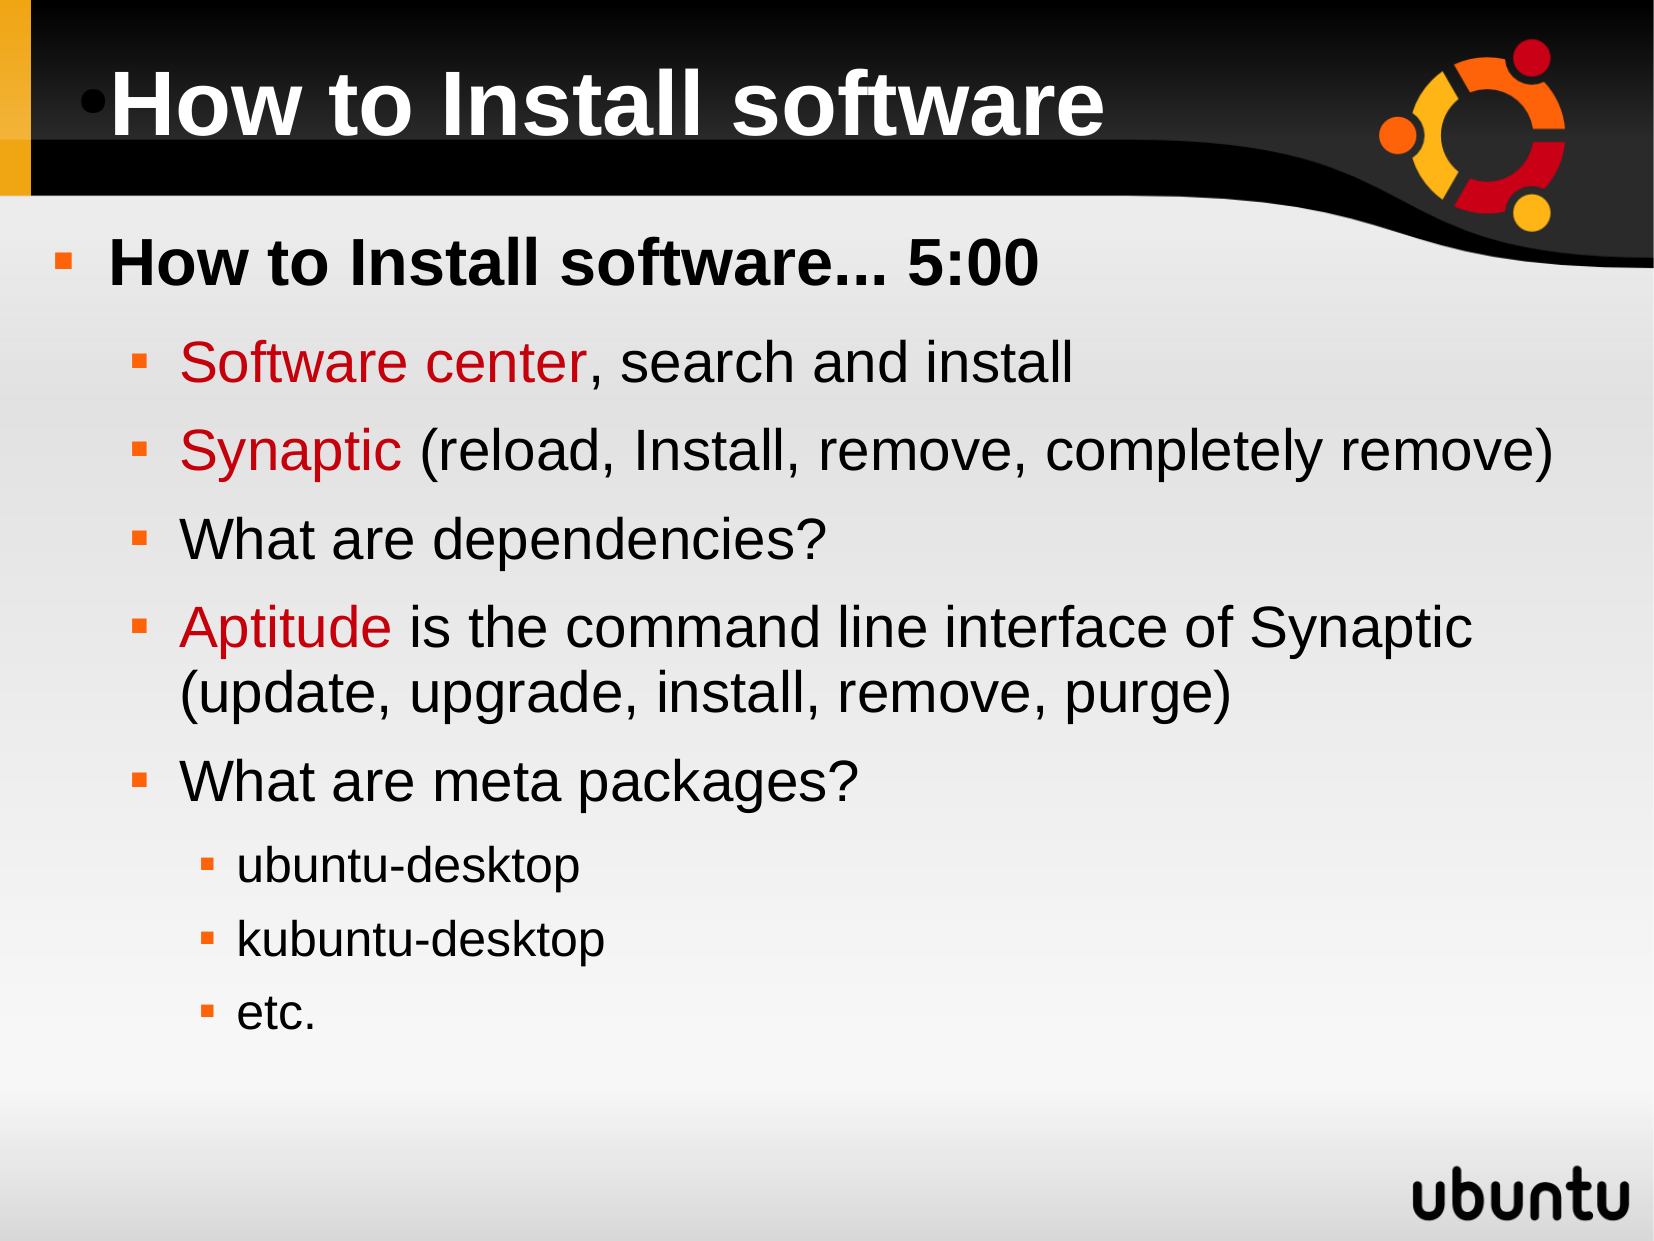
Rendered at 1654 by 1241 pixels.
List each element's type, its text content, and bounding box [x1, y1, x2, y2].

title How to Install software [76, 0, 1565, 208]
list How to Install software... 5:00 Software center, search and install Synaptic (reload, Install, remove, completely remove) What are dependencies? Aptitude is the command line interface of Synaptic (update, upgrade, install, remove, purge) What are meta packages? ubuntu-desktop kubuntu-desktop etc. [37, 225, 1609, 1044]
picture [0, 0, 1654, 1241]
